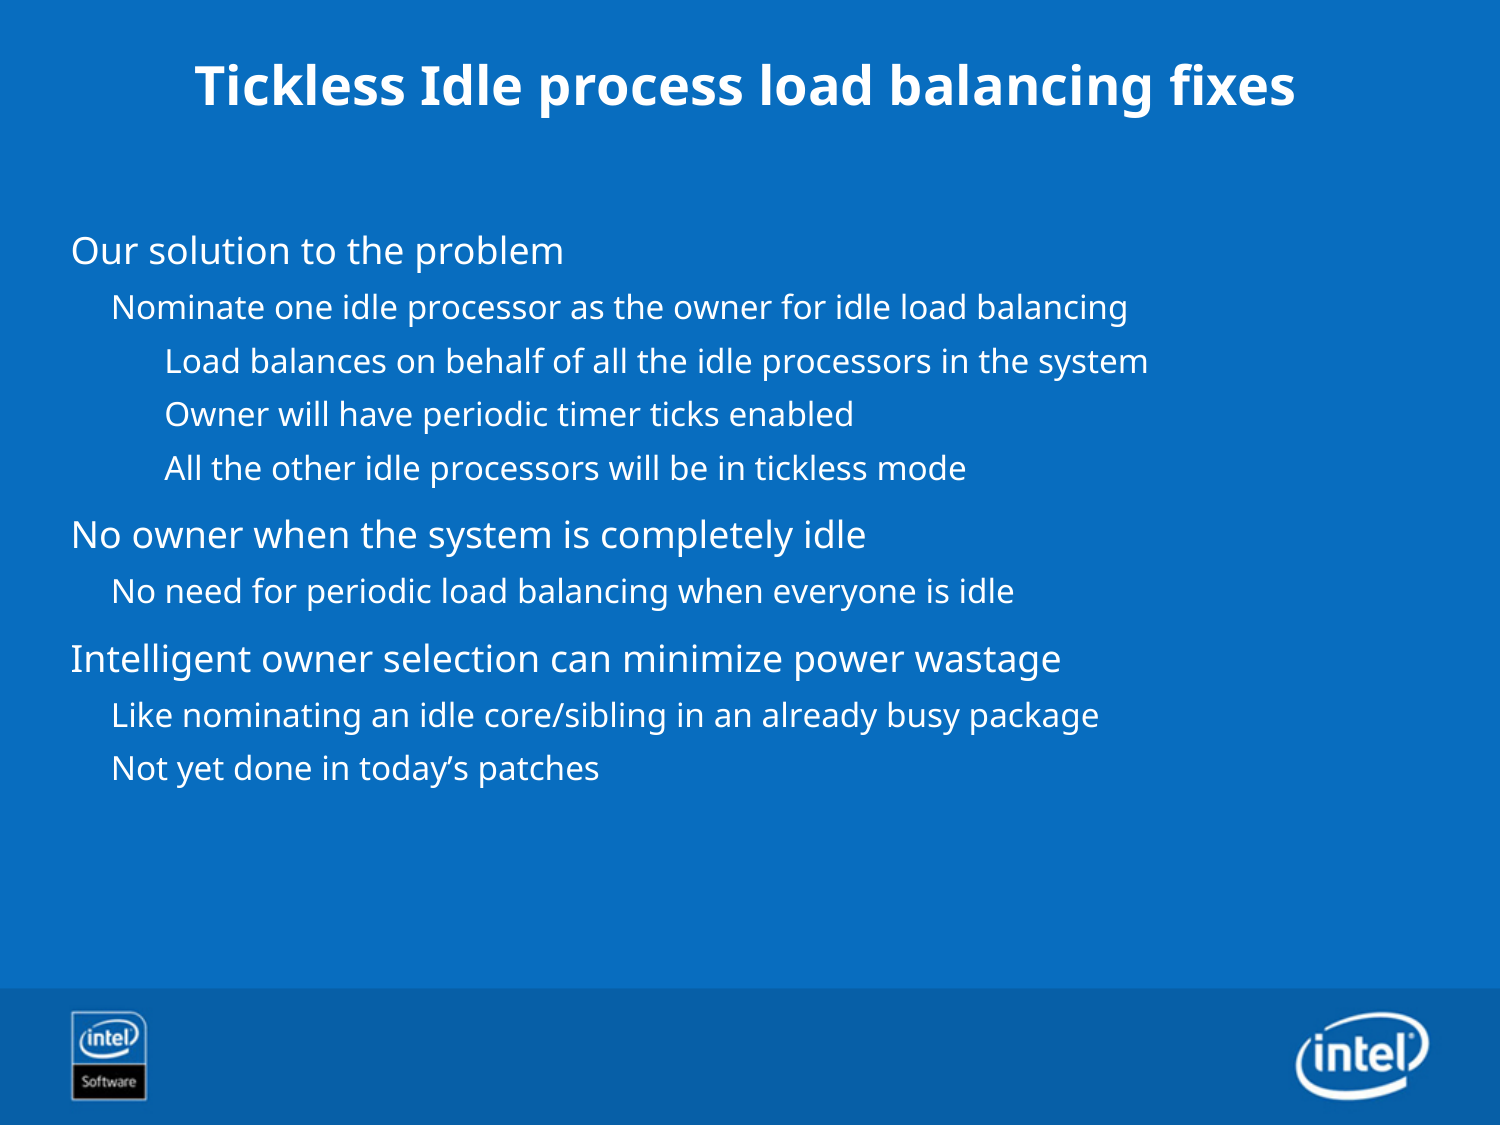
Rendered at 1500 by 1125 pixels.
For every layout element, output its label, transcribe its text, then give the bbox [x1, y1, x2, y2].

title Tickless Idle process load balancing fixes [70, 47, 1422, 194]
list Our solution to the problem Nominate one idle processor as the owner for idle load balancing Load balances on behalf of all the idle processors in the system Owner will have periodic timer ticks enabled All the other idle processors will be in tickless mode No owner when the system is completely idle No need for periodic load balancing when everyone is idle Intelligent owner selection can minimize power wastage Like nominating an idle core/sibling in an already busy package Not yet done in today’s patches [70, 224, 1423, 1125]
picture [0, 0, 1500, 1125]
